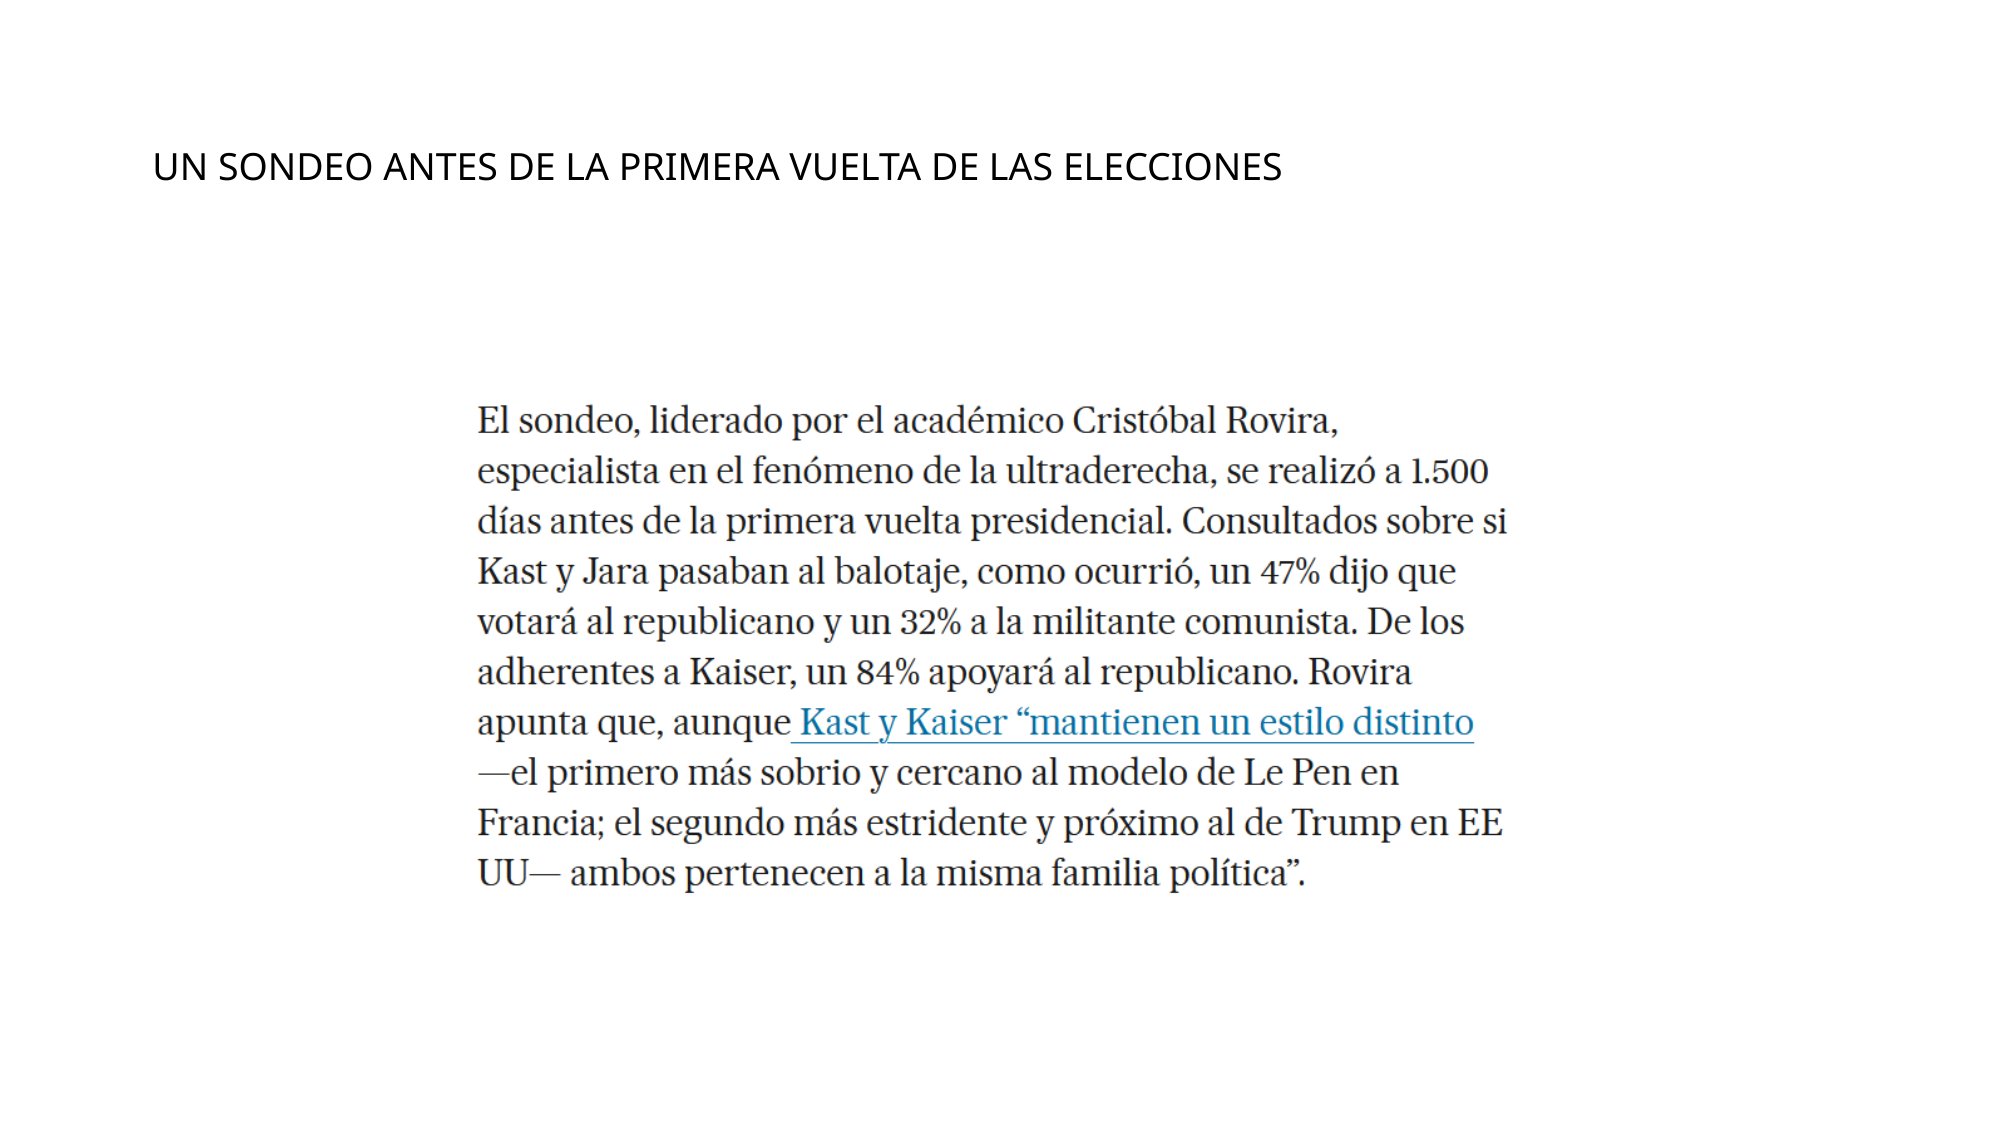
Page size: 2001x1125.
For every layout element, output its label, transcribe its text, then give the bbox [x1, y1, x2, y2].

picture [456, 385, 1547, 927]
title UN SONDEO ANTES DE LA PRIMERA VUELTA DE LAS ELECCIONES [137, 59, 1863, 278]
